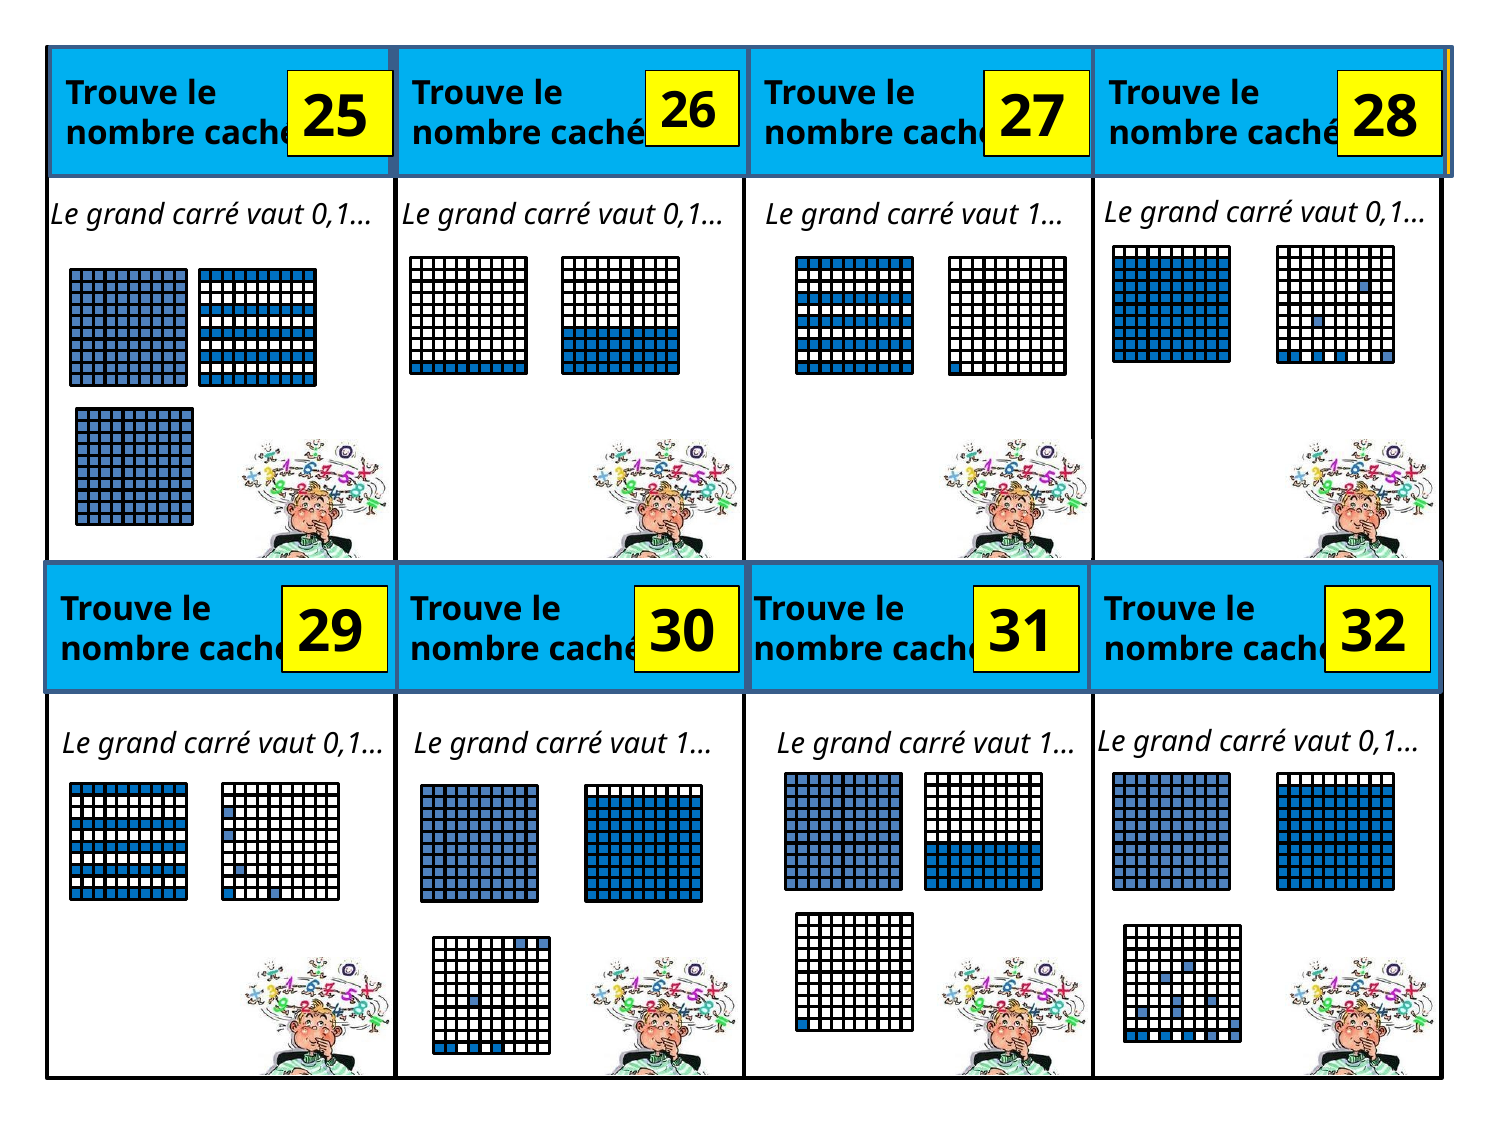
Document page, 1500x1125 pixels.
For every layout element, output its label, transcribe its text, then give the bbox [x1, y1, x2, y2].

text_box [1183, 1032, 1193, 1042]
text_box [797, 294, 913, 304]
text_box [468, 997, 478, 1007]
text_box [785, 773, 901, 889]
picture [585, 957, 740, 1075]
text_box [70, 866, 186, 876]
text_box [1229, 1020, 1241, 1042]
text_box 32 [1325, 585, 1431, 672]
text_box [1358, 282, 1368, 292]
text_box Le grand carré vaut 0,1… [1082, 714, 1450, 766]
text_box [1137, 1008, 1147, 1018]
text_box [797, 317, 913, 327]
text_box [1206, 997, 1216, 1007]
text_box Trouve le nombre caché [1445, 47, 1452, 176]
text_box [1160, 1032, 1170, 1042]
text_box 25 [287, 70, 393, 157]
text_box [1382, 352, 1393, 362]
text_box [468, 1043, 478, 1054]
picture [587, 439, 741, 558]
text_box [586, 785, 702, 901]
text_box Trouve le nombre caché [1093, 47, 1445, 176]
text_box [491, 1043, 501, 1054]
text_box [515, 938, 525, 949]
text_box 29 [282, 585, 388, 672]
text_box [1171, 997, 1181, 1018]
text_box Trouve le nombre caché [45, 562, 397, 691]
text_box 31 [973, 585, 1079, 672]
text_box 27 [984, 70, 1090, 157]
text_box [234, 866, 244, 876]
text_box [797, 258, 913, 269]
text_box [1206, 1032, 1216, 1042]
text_box [199, 375, 315, 385]
picture [936, 957, 1090, 1075]
text_box [199, 329, 315, 339]
text_box Le grand carré vaut 1… [761, 716, 1105, 768]
text_box [199, 306, 315, 316]
text_box Le grand carré vaut 0,1… [1089, 185, 1457, 237]
text_box [1312, 352, 1322, 362]
text_box 26 [645, 70, 740, 147]
text_box [538, 938, 549, 949]
text_box [223, 831, 233, 841]
text_box [70, 820, 186, 830]
text_box Le grand carré vaut 0,1… [35, 187, 386, 238]
text_box [926, 845, 1042, 889]
text_box Trouve le nombre caché [397, 562, 746, 691]
text_box Trouve le nombre caché [50, 47, 390, 176]
text_box [1160, 974, 1170, 984]
text_box [223, 889, 233, 900]
picture [236, 439, 391, 558]
text_box [1277, 773, 1393, 889]
text_box [70, 889, 186, 899]
text_box 30 [634, 585, 740, 672]
text_box [563, 329, 678, 374]
picture [938, 439, 1092, 558]
text_box [223, 808, 233, 818]
text_box [70, 270, 186, 385]
text_box [410, 364, 526, 374]
picture [1284, 957, 1438, 1075]
text_box [70, 783, 186, 795]
text_box 28 [1337, 70, 1443, 157]
picture [1284, 439, 1438, 558]
text_box [77, 409, 193, 525]
text_box [199, 352, 315, 362]
text_box Le grand carré vaut 0,1… [46, 716, 398, 768]
text_box Le grand carré vaut 0,1… [386, 187, 750, 238]
text_box [1335, 352, 1345, 362]
text_box Trouve le nombre caché [746, 562, 750, 691]
text_box [1183, 962, 1193, 972]
text_box [434, 1043, 455, 1054]
text_box [797, 340, 913, 350]
text_box [70, 843, 186, 853]
text_box [1113, 246, 1229, 362]
text_box Trouve le nombre caché [750, 562, 1089, 691]
text_box Trouve le nombre caché [397, 47, 748, 176]
text_box [1125, 1032, 1147, 1042]
text_box [269, 889, 279, 900]
text_box Trouve le nombre caché [1089, 562, 1440, 691]
text_box [797, 1020, 807, 1030]
text_box [199, 270, 315, 281]
text_box [422, 785, 538, 901]
text_box Le grand carré vaut 1… [750, 187, 1094, 238]
text_box Le grand carré vaut 1… [398, 716, 742, 768]
text_box [1113, 773, 1229, 889]
picture [239, 957, 393, 1075]
text_box [1312, 317, 1322, 327]
text_box [797, 364, 913, 374]
text_box Trouve le nombre caché [749, 47, 1093, 176]
text_box [1277, 352, 1299, 362]
text_box [949, 364, 959, 374]
